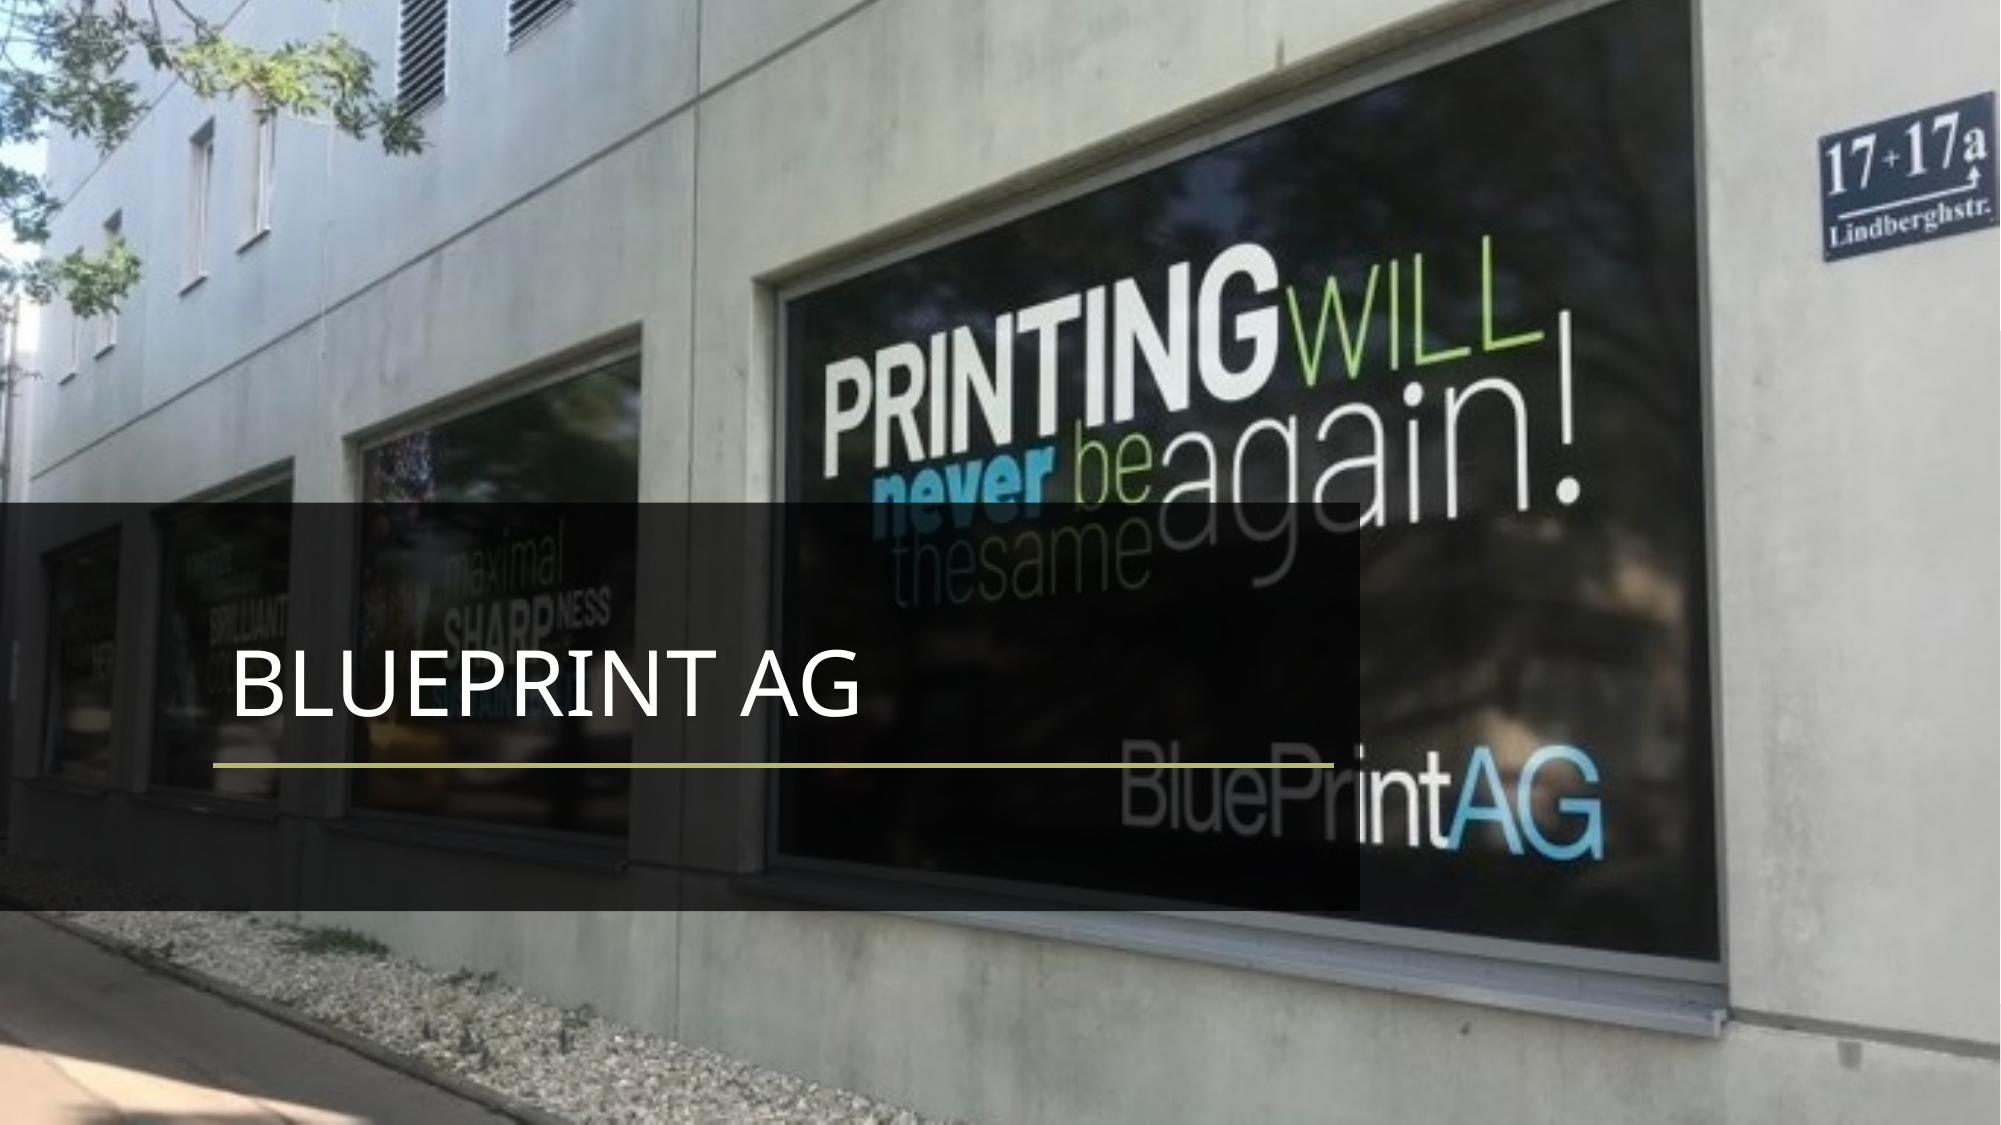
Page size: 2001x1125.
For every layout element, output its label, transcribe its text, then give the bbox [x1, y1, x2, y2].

picture [0, 0, 2000, 1125]
title BluePrint AG [213, 530, 1334, 737]
text_box [0, 503, 1360, 911]
